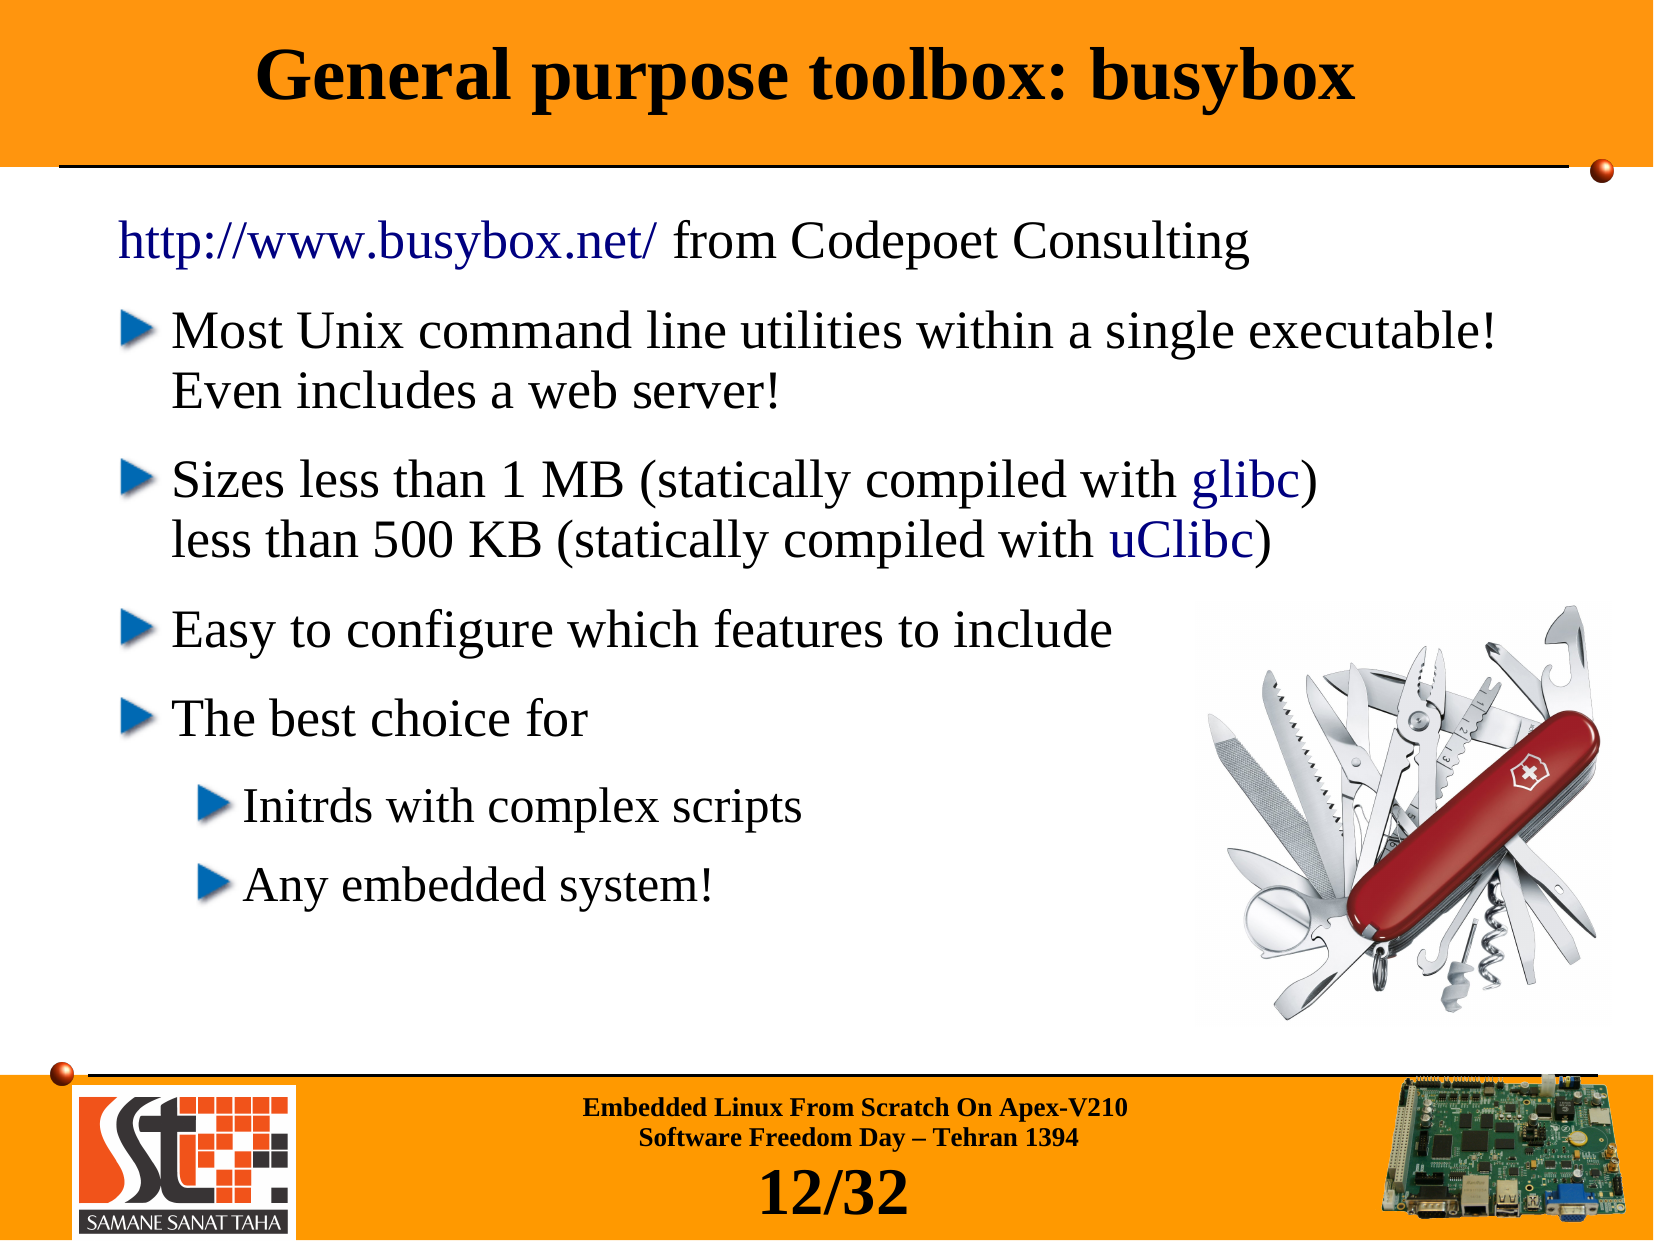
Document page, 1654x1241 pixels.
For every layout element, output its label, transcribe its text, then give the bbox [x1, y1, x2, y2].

picture [72, 1085, 296, 1241]
picture [1371, 1074, 1626, 1236]
list http://www.busybox.net/ from Codepoet Consulting Most Unix command line utilities within a single executable! Even includes a web server! Sizes less than 1 MB (statically compiled with glibc) less than 500 KB (statically compiled with uClibc) Easy to configure which features to include The best choice for Initrds with complex scripts Any embedded system! [100, 210, 1513, 1075]
picture [1513, 601, 1612, 1027]
title General purpose toolbox: busybox [60, 25, 1551, 124]
